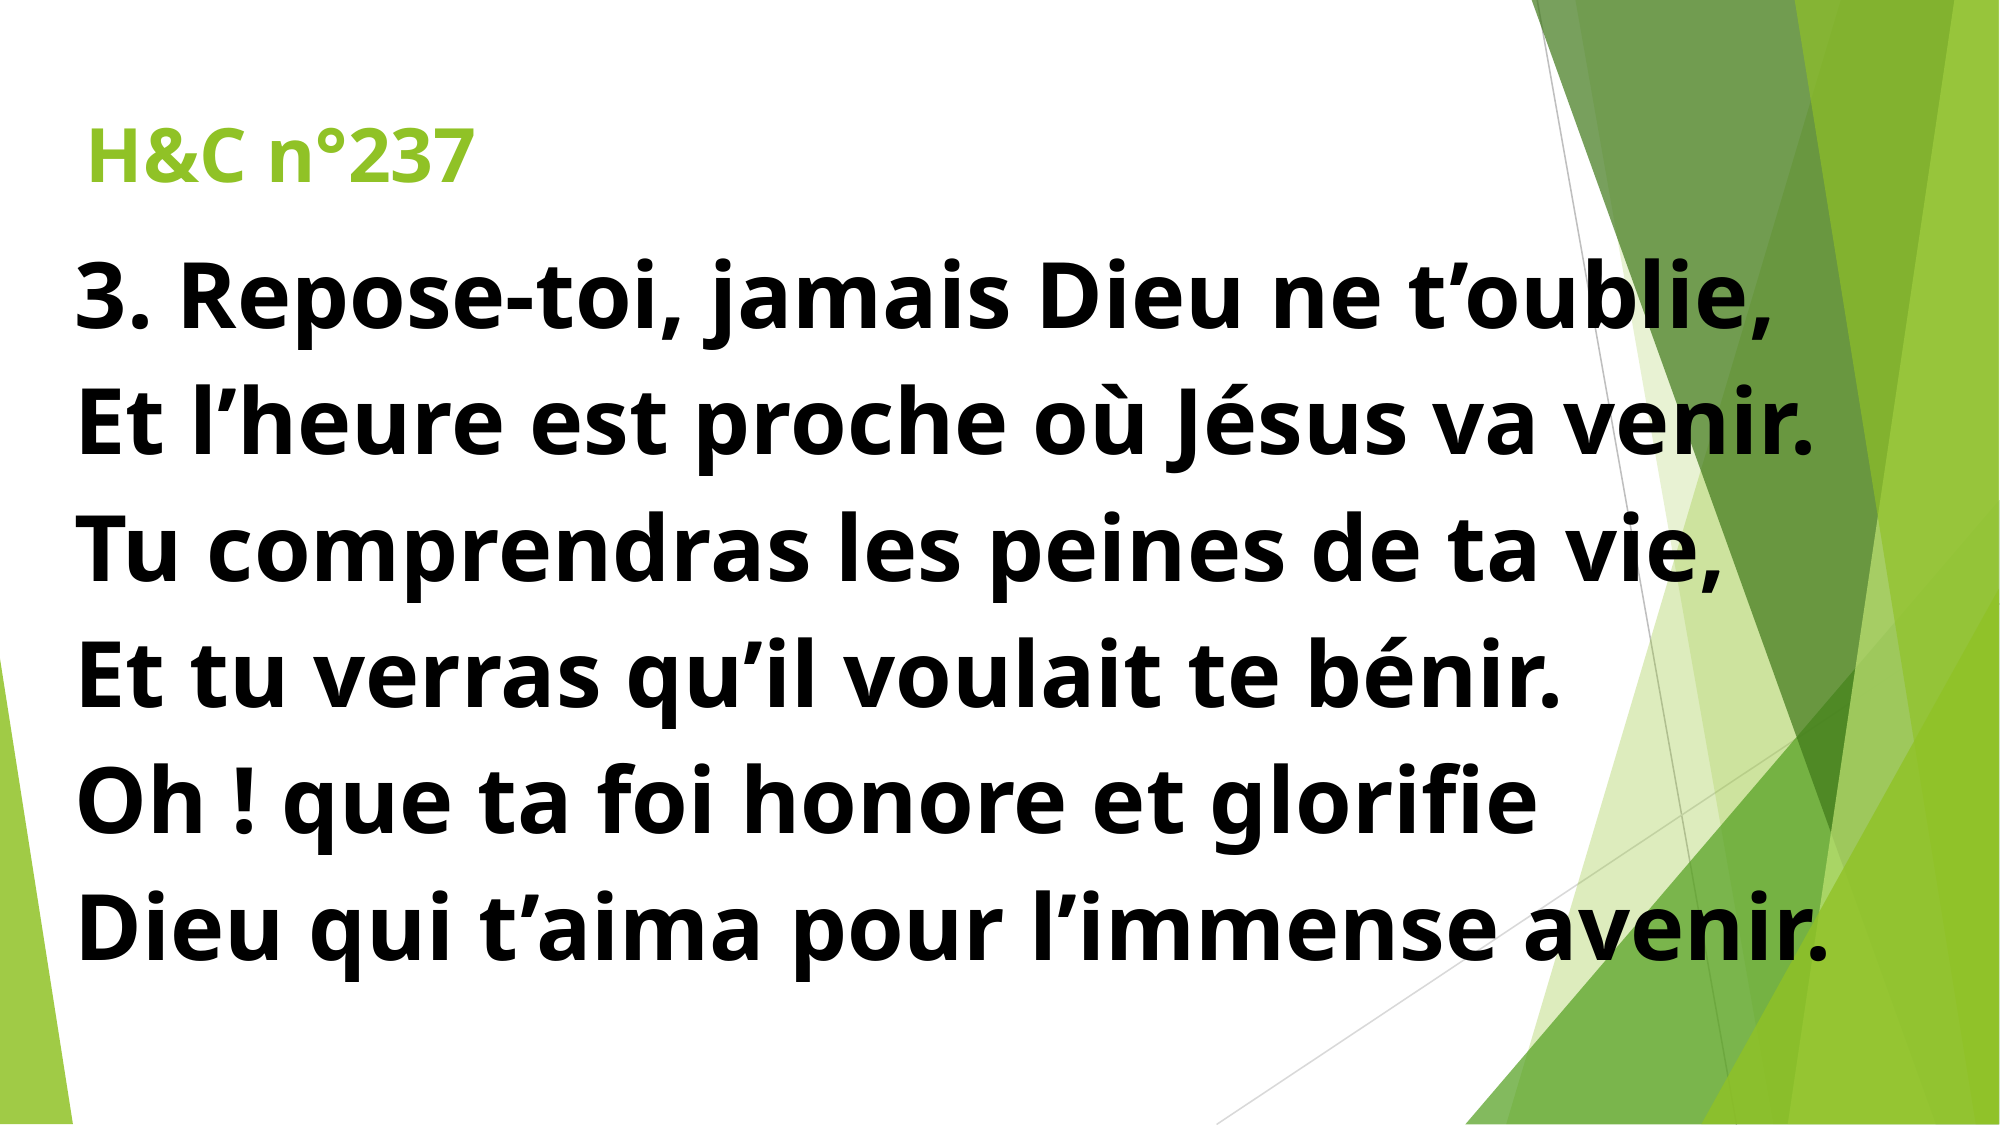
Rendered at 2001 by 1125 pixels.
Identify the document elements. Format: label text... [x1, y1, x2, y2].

text_box H&C n°237 [70, 99, 1522, 212]
text_box 3. Repose-toi, jamais Dieu ne t’oublie, Et l’heure est proche où Jésus va venir. Tu comprendras les peines de ta vie, Et tu verras qu’il voulait te bénir. Oh ! que ta foi honore et glorifie Dieu qui t’aima pour l’immense avenir. [59, 212, 1949, 1063]
